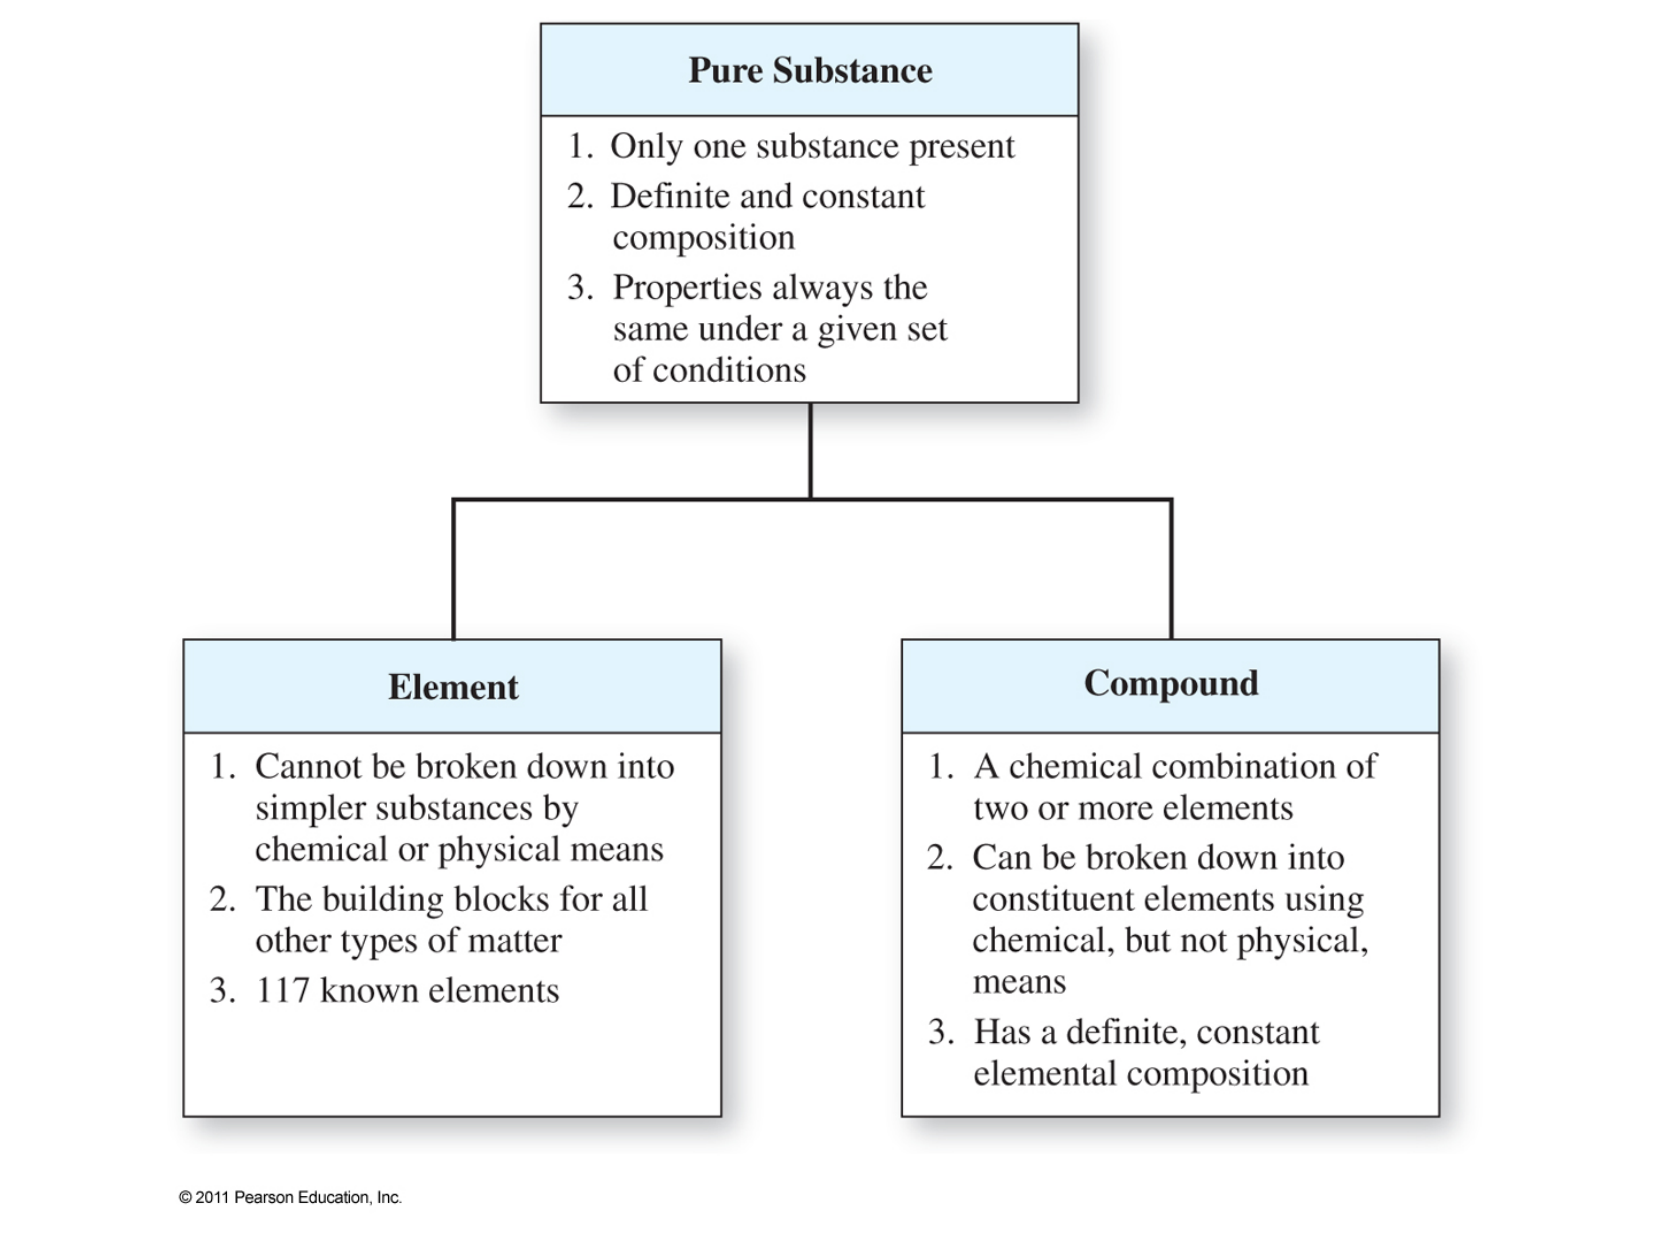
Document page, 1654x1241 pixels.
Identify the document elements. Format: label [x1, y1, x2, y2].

picture [157, 0, 1496, 1241]
